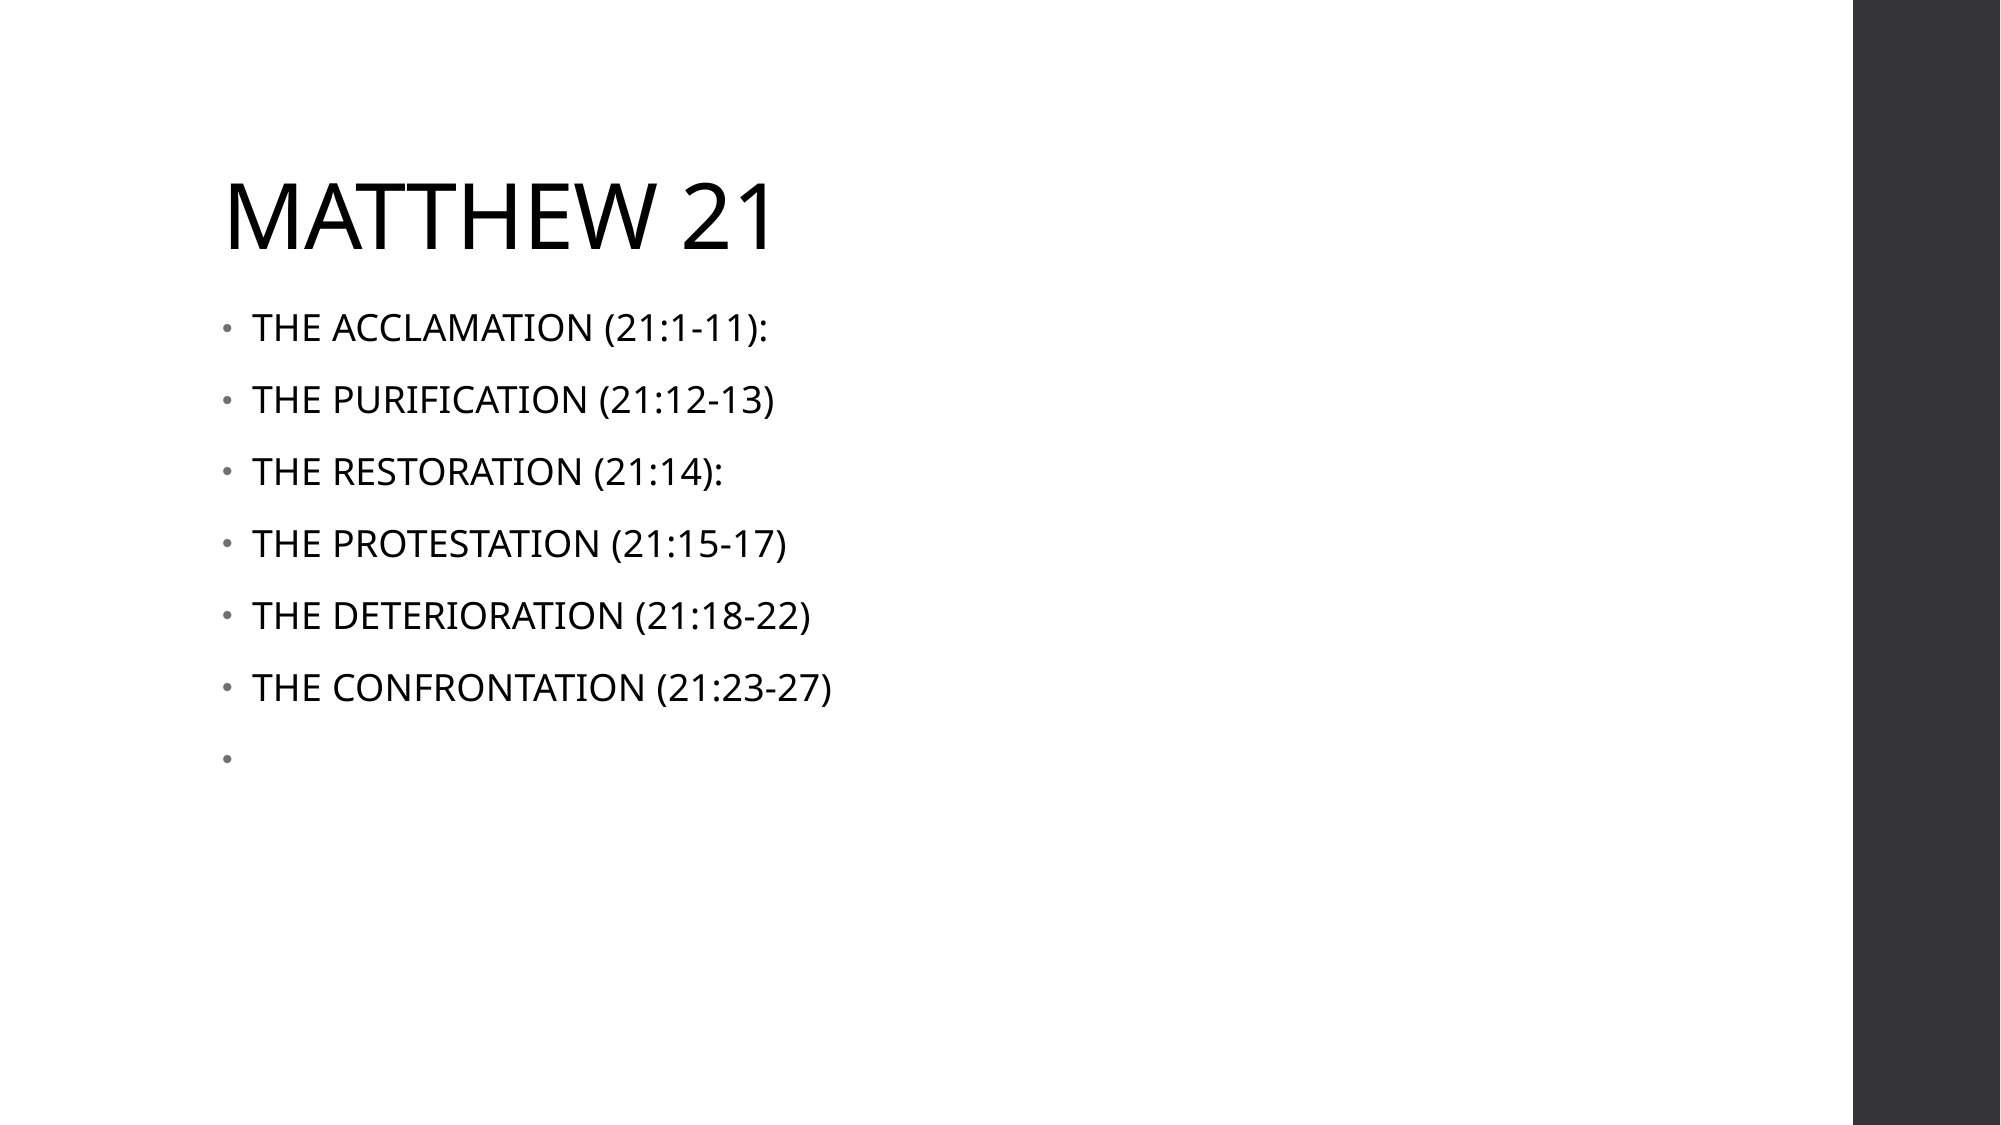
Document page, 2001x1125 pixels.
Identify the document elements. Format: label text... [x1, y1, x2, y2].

list THE ACCLAMATION (21:1-11): THE PURIFICATION (21:12-13) THE RESTORATION (21:14): THE PROTESTATION (21:15-17) THE DETERIORATION (21:18-22) THE CONFRONTATION (21:23-27) [206, 299, 1617, 1014]
title MATTHEW 21 [206, 60, 1797, 278]
